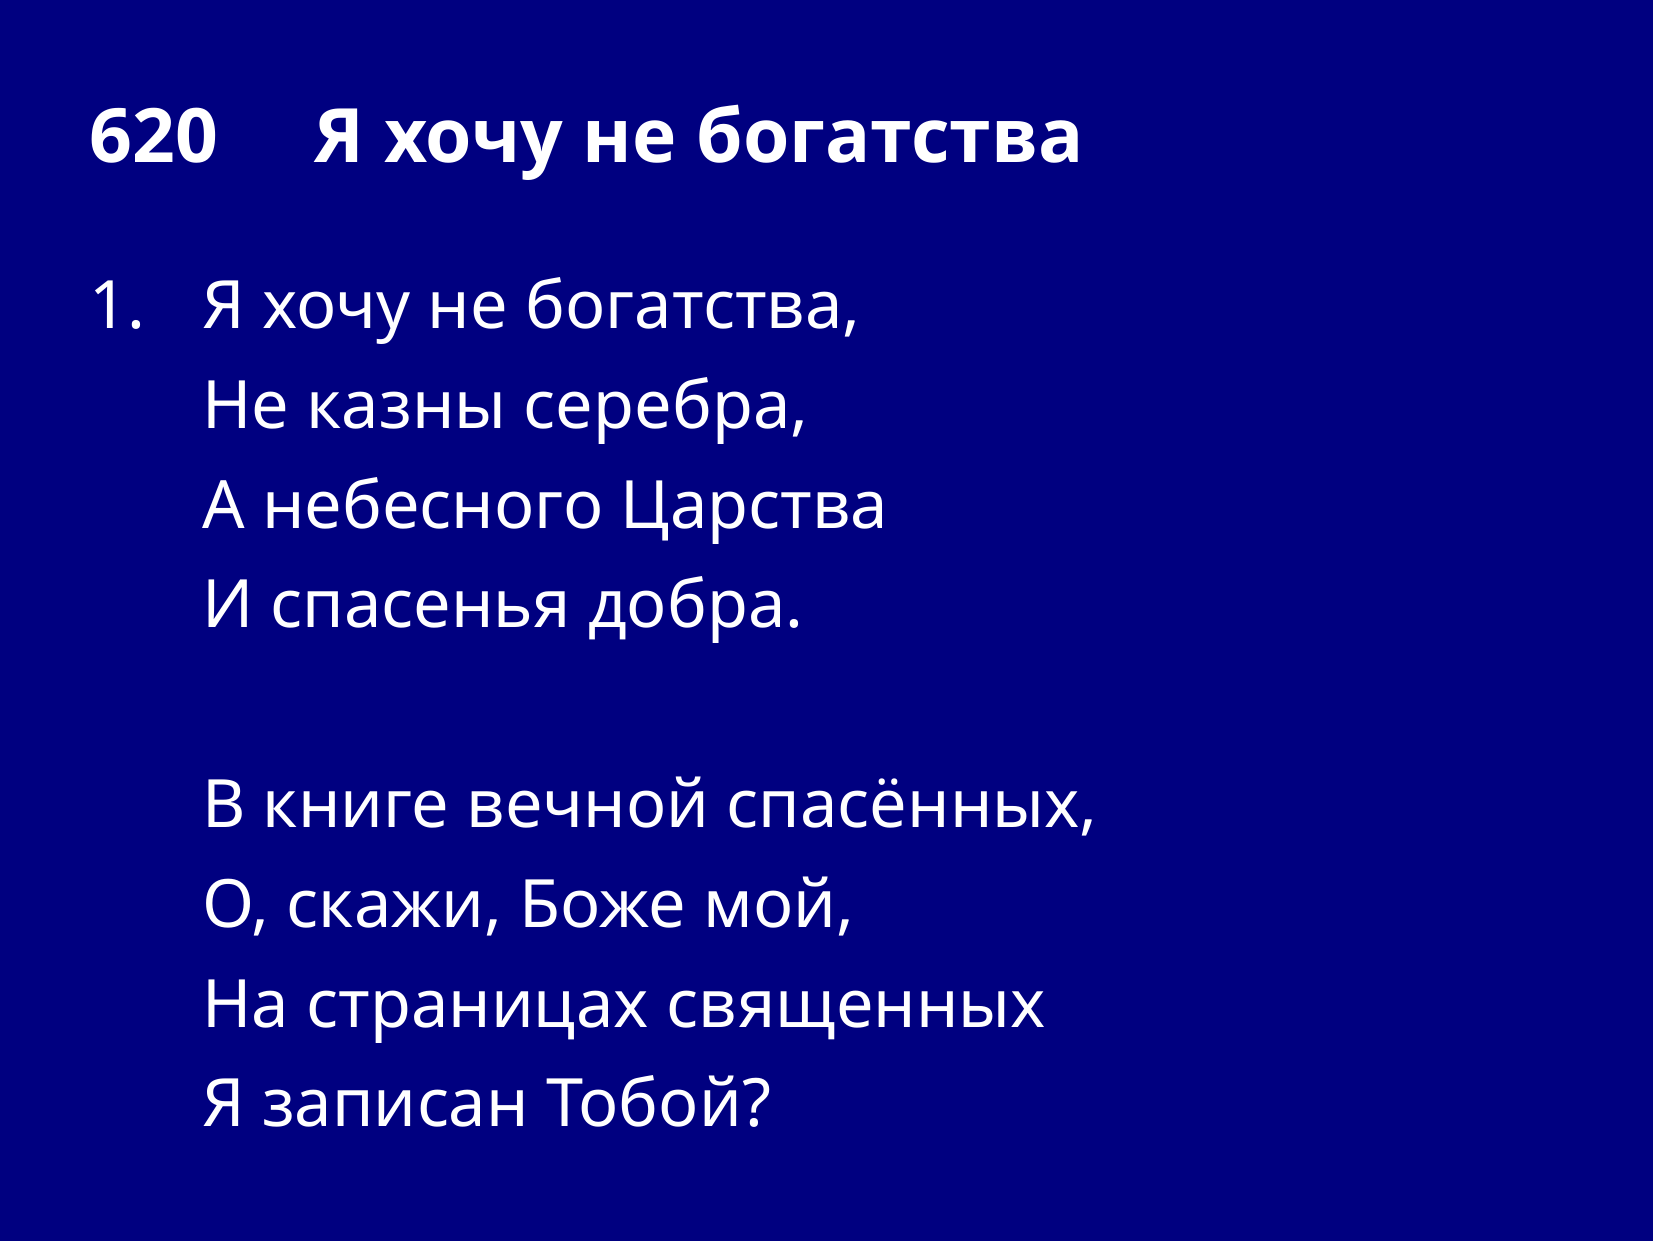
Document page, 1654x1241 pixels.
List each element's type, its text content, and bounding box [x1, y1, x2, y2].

text_box 1. Я хочу не богатства, Не казны серебра, А небесного Царства И спасенья добра. В книге вечной спасённых, О, скажи, Боже мой, На страницах священных Я записан Тобой? [75, 188, 1576, 1163]
text_box 620 Я хочу не богатства [75, 75, 1576, 188]
